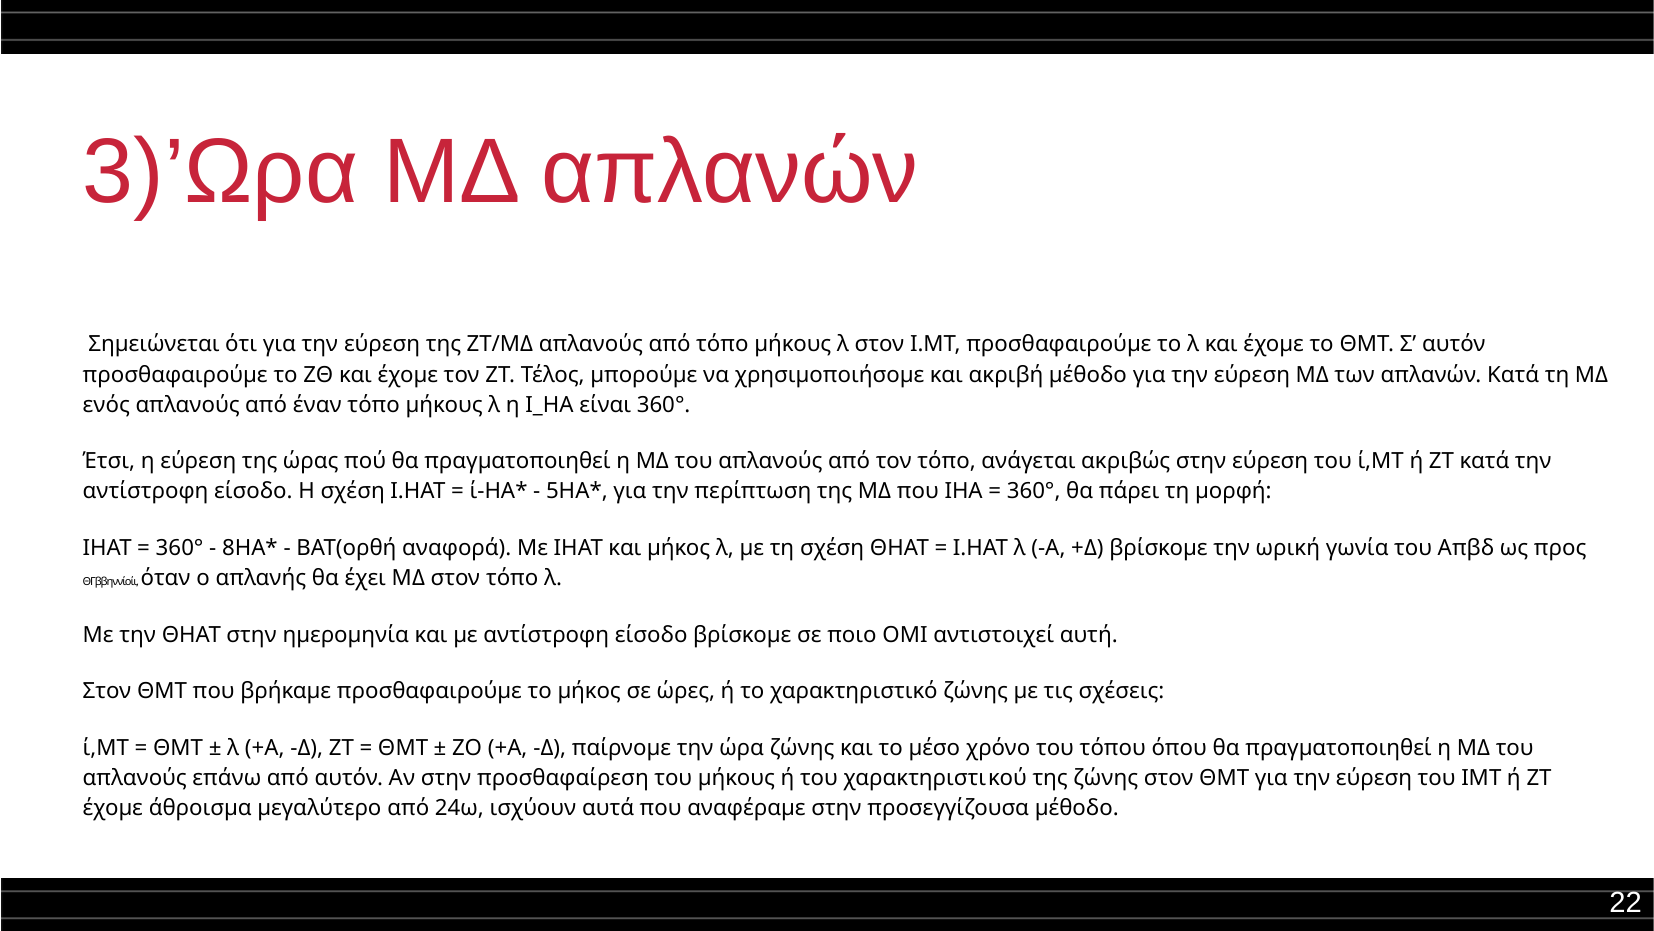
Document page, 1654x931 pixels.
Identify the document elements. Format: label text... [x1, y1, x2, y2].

list Σημειώνεται ότι για την εύρεση της ΖΤ/ΜΔ απλανούς από τόπο μήκους λ στον Ι.ΜΤ, προσθαφαιρούμε το λ και έχομε το ΘΜΤ. Σ’ αυτόν προσθαφαιρούμε το ΖΘ και έχομε τον ΖΤ. Τέλος, μπορούμε να χρησιμοποιήσομε και ακριβή μέθοδο για την εύρεση ΜΔ των απλανών. Κατά τη ΜΔ ενός απλανούς από έναν τόπο μήκους λ η Ι_ΗΑ είναι 360°. Έτσι, η εύρεση της ώρας πού θα πραγματοποιηθεί η ΜΔ του απλανούς από τον τόπο, ανάγεται ακριβώς στην εύρεση του ί,ΜΤ ή ΖΤ κατά την αντίστροφη είσοδο. Η σχέση Ι.ΗΑΤ = ί-ΗΑ* - 5ΗΑ*, για την περίπτωση της ΜΔ που ΙΗΑ = 360°, θα πάρει τη μορφή: ΙΗΑΤ = 360° - 8ΗΑ* - ΒΑΤ(ορθή αναφορά). Με ΙΗΑΤ και μήκος λ, με τη σχέση ΘΗΑΤ = Ι.ΗΑΤ λ (-Α, +Δ) βρίσκομε την ωρική γωνία του Απβδ ως προς ΘΓββηννίοίι, όταν ο απλανής θα έχει ΜΔ στον τόπο λ. Με την ΘΗΑΤ στην ημερομηνία και με αντίστροφη είσοδο βρίσκομε σε ποιο ΟΜΙ αντιστοιχεί αυτή. Στον ΘΜΤ που βρήκαμε προσθαφαιρούμε το μήκος σε ώρες, ή το χαρακτηριστικό ζώνης με τις σχέσεις: ί,ΜΤ = ΘΜΤ ± λ (+Α, -Δ), ΖΤ = ΘΜΤ ± ΖΟ (+Α, -Δ), παίρνομε την ώρα ζώνης και το μέσο χρόνο του τόπου όπου θα πραγματοποιηθεί η ΜΔ του απλανούς επάνω από αυτόν. Αν στην προσθαφαίρεση του μήκους ή του χαρακτηριστι­κού της ζώνης στον ΘΜΤ για την εύρεση του ΙΜΤ ή ΖΤ έχομε άθροισμα μεγαλύτερο από 24ω, ισχύουν αυτά που αναφέραμε στην προσεγγίζουσα μέθοδο. [82, 271, 1613, 826]
picture [1, 878, 1654, 931]
title 3)’Ωρα ΜΔ απλανών [82, 92, 1571, 249]
picture [1, 0, 1654, 54]
